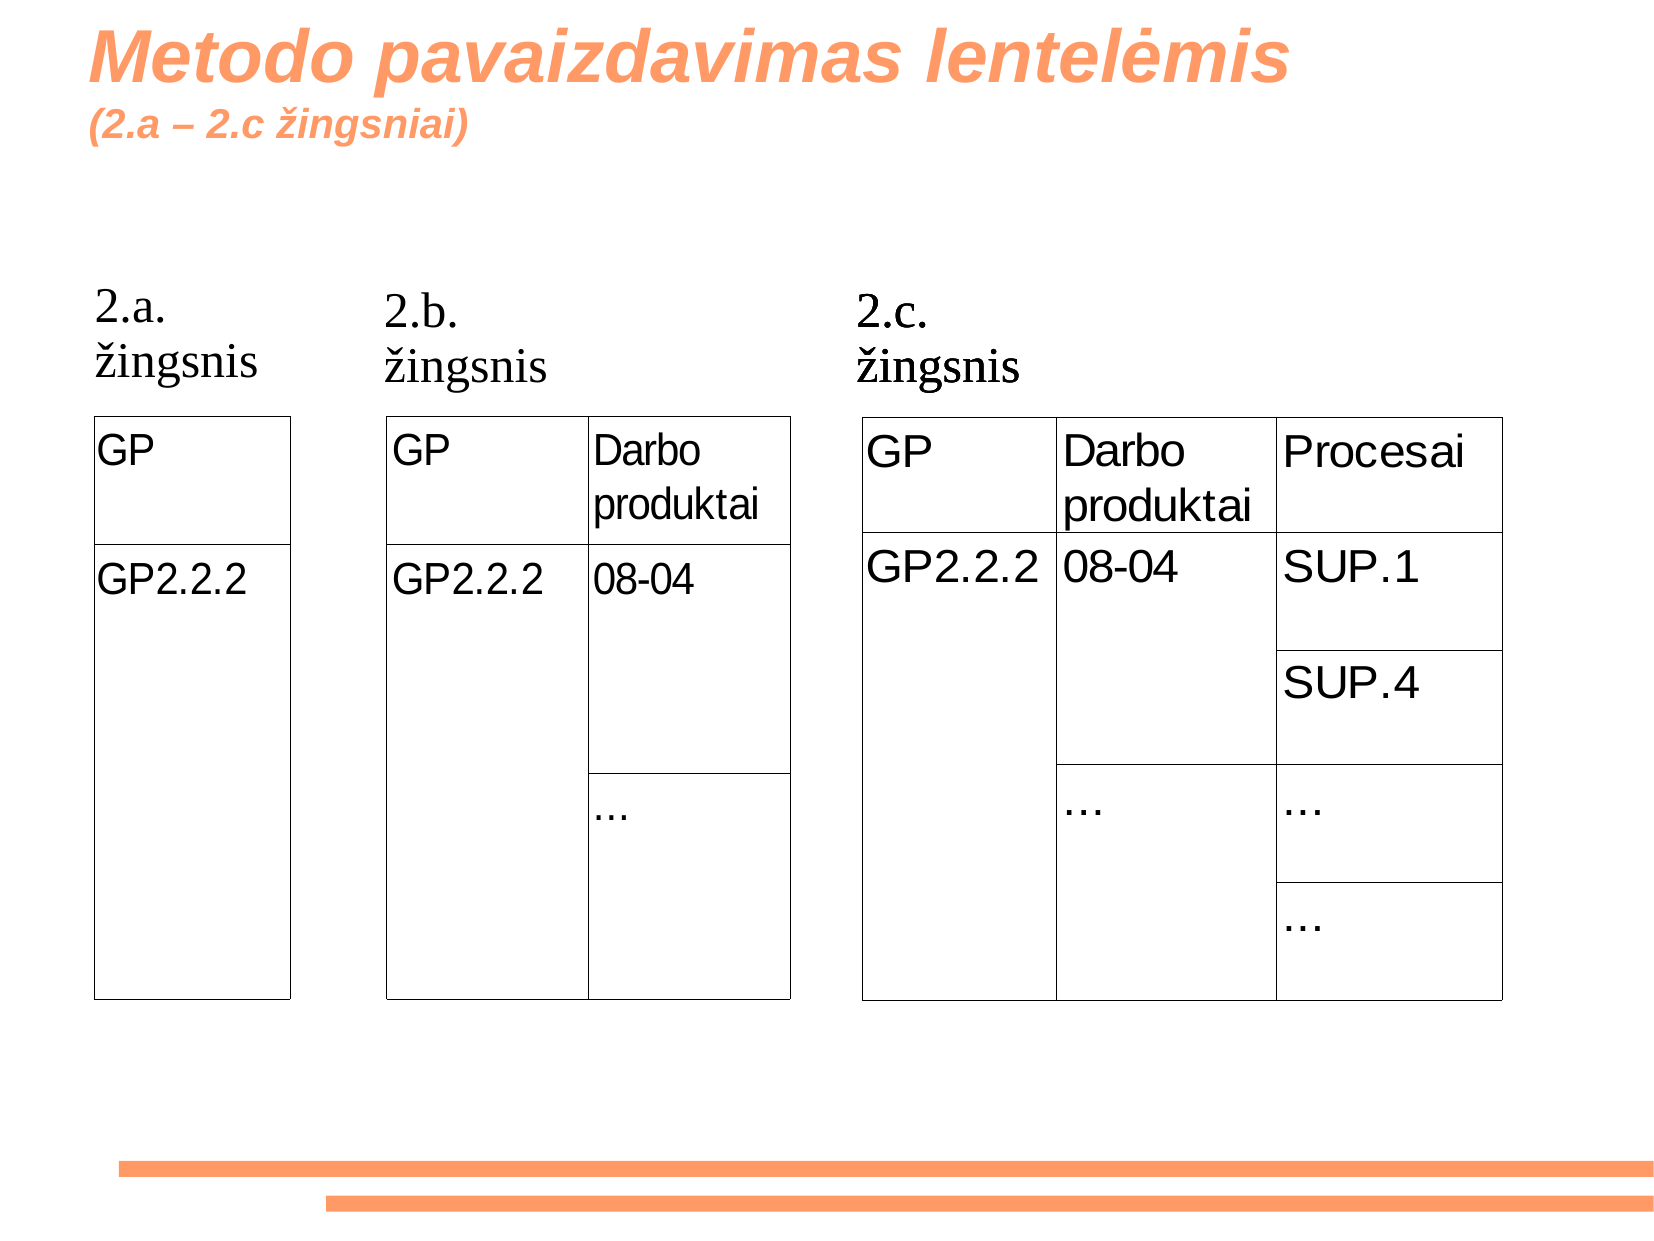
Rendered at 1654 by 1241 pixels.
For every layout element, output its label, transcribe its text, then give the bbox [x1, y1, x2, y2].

text_box 2.c. žingsnis [856, 283, 1021, 396]
text_box 2.a. žingsnis [94, 277, 259, 391]
chart [88, 413, 296, 1004]
chart [383, 413, 794, 1004]
text_box 2.b. žingsnis [383, 283, 549, 396]
title Metodo pavaizdavimas lentelėmis (2.a – 2.c žingsniai) [88, 7, 1501, 148]
chart [856, 413, 1506, 1004]
